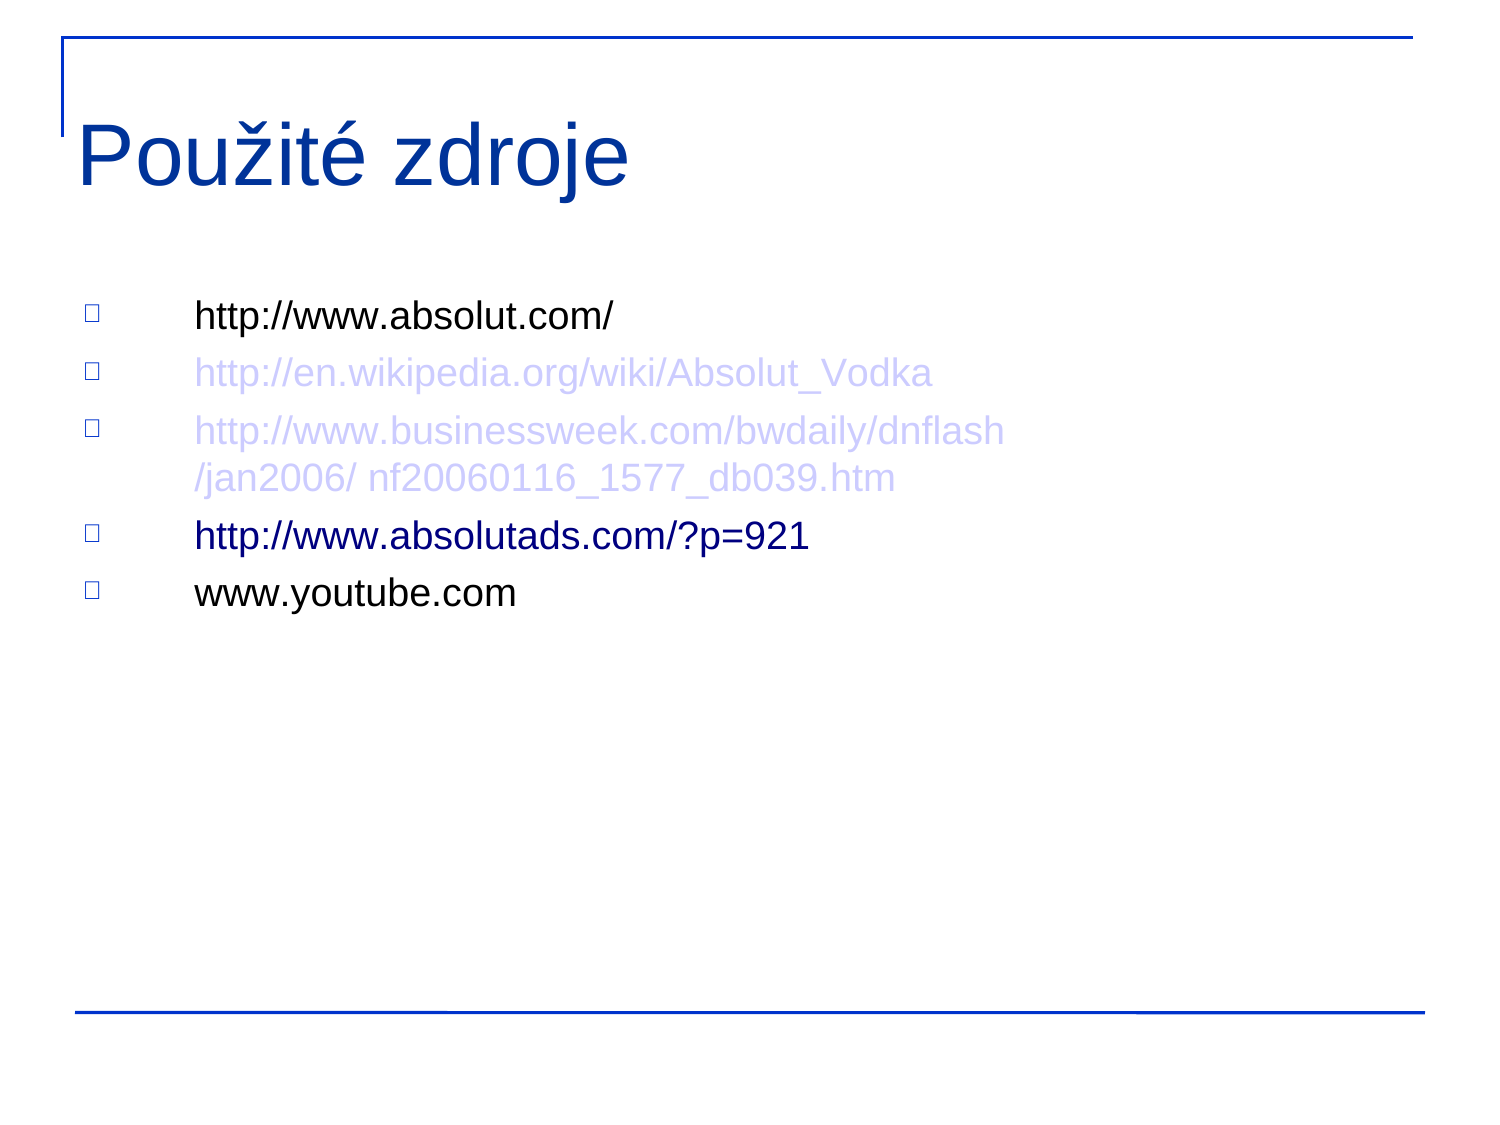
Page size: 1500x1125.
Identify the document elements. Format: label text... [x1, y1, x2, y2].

title Použité zdroje [76, 54, 1500, 247]
list http://www.absolut.com/ http://en.wikipedia.org/wiki/Absolut_Vodka http://www.businessweek.com/bwdaily/dnflash/jan2006/ nf20060116_1577_db039.htm http://www.absolutads.com/?p=921 www.youtube.com [82, 290, 1500, 1094]
